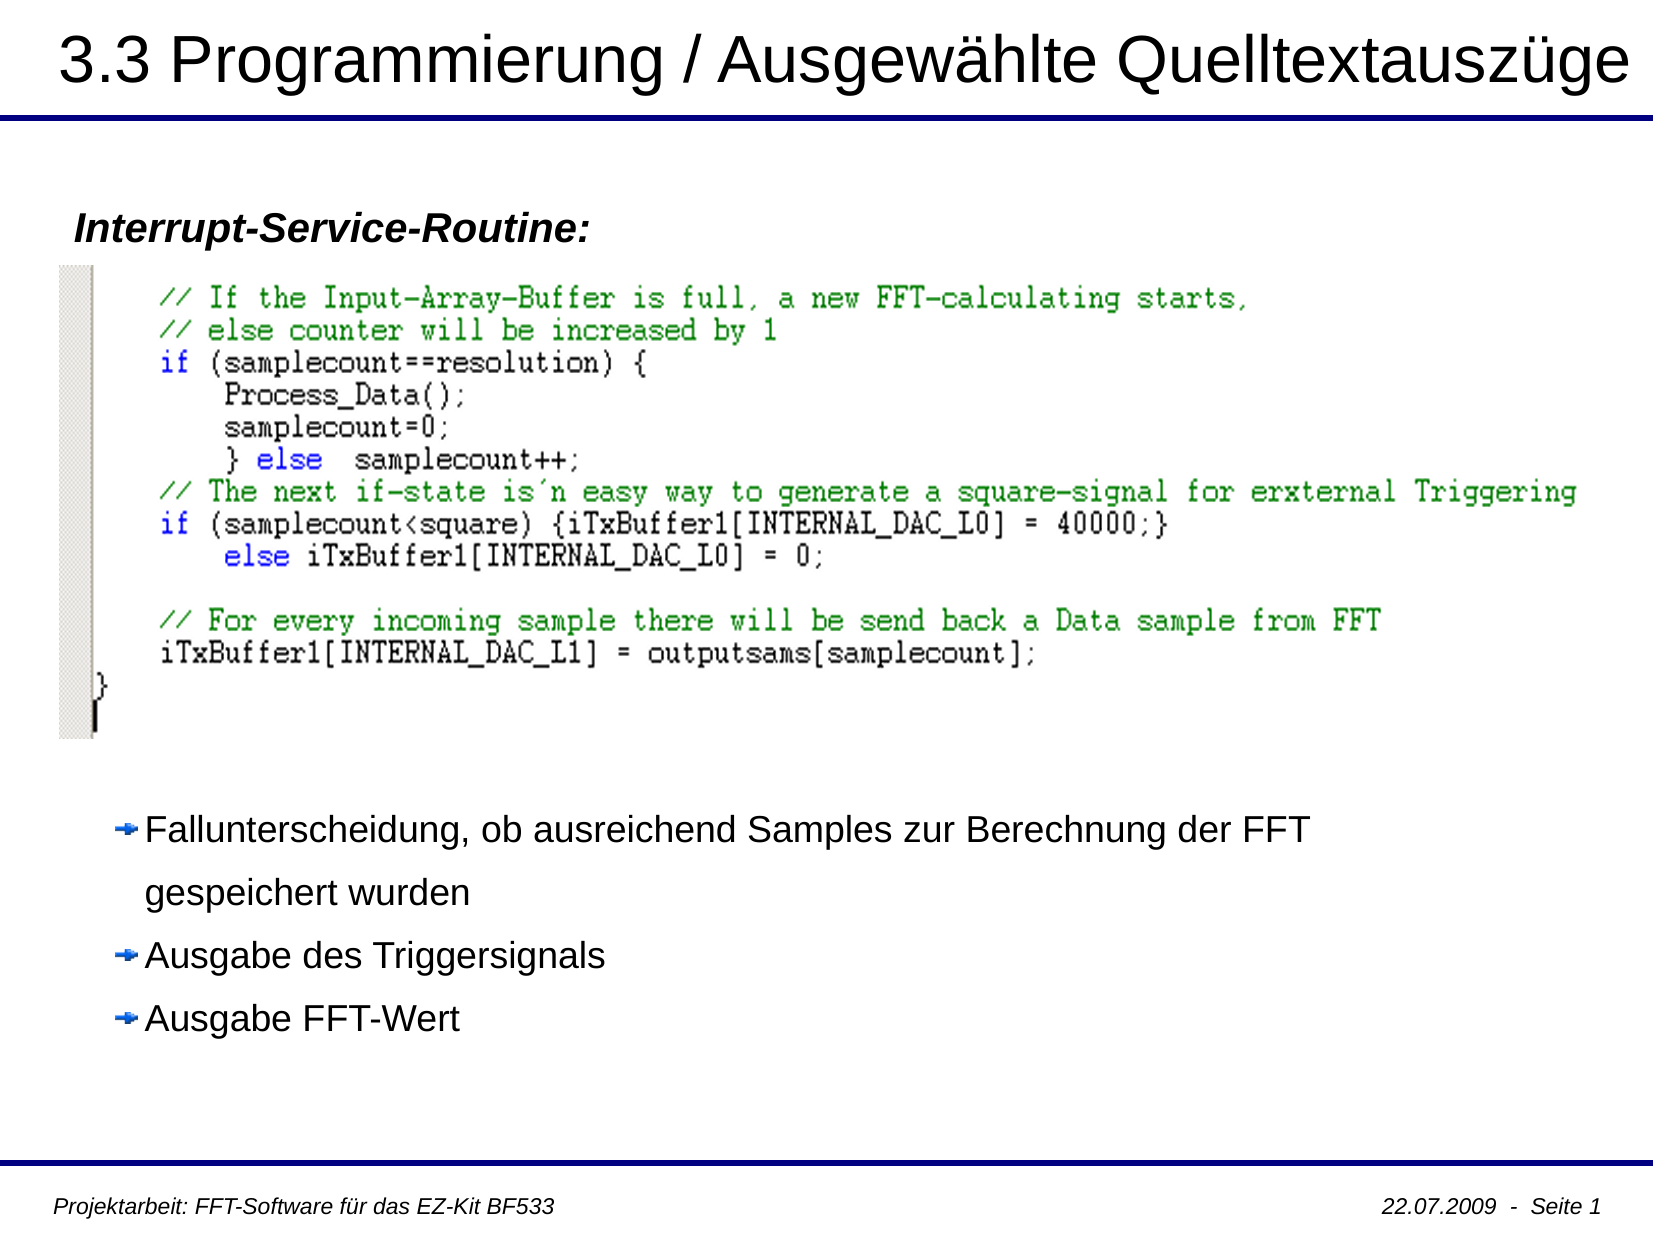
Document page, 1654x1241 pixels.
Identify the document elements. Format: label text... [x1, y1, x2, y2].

title 3.3 Programmierung / Ausgewählte Quelltextauszüge [58, 0, 1654, 119]
text_box Fallunterscheidung, ob ausreichend Samples zur Berechnung der FFT gespeichert wurden Ausgabe des Triggersignals Ausgabe FFT-Wert [88, 738, 1506, 1048]
title Projektarbeit: FFT-Software für das EZ-Kit BF533 22.07.2009 - Seite 1 [53, 1191, 1654, 1222]
picture [59, 265, 1595, 739]
text_box Interrupt-Service-Routine: [59, 174, 621, 237]
